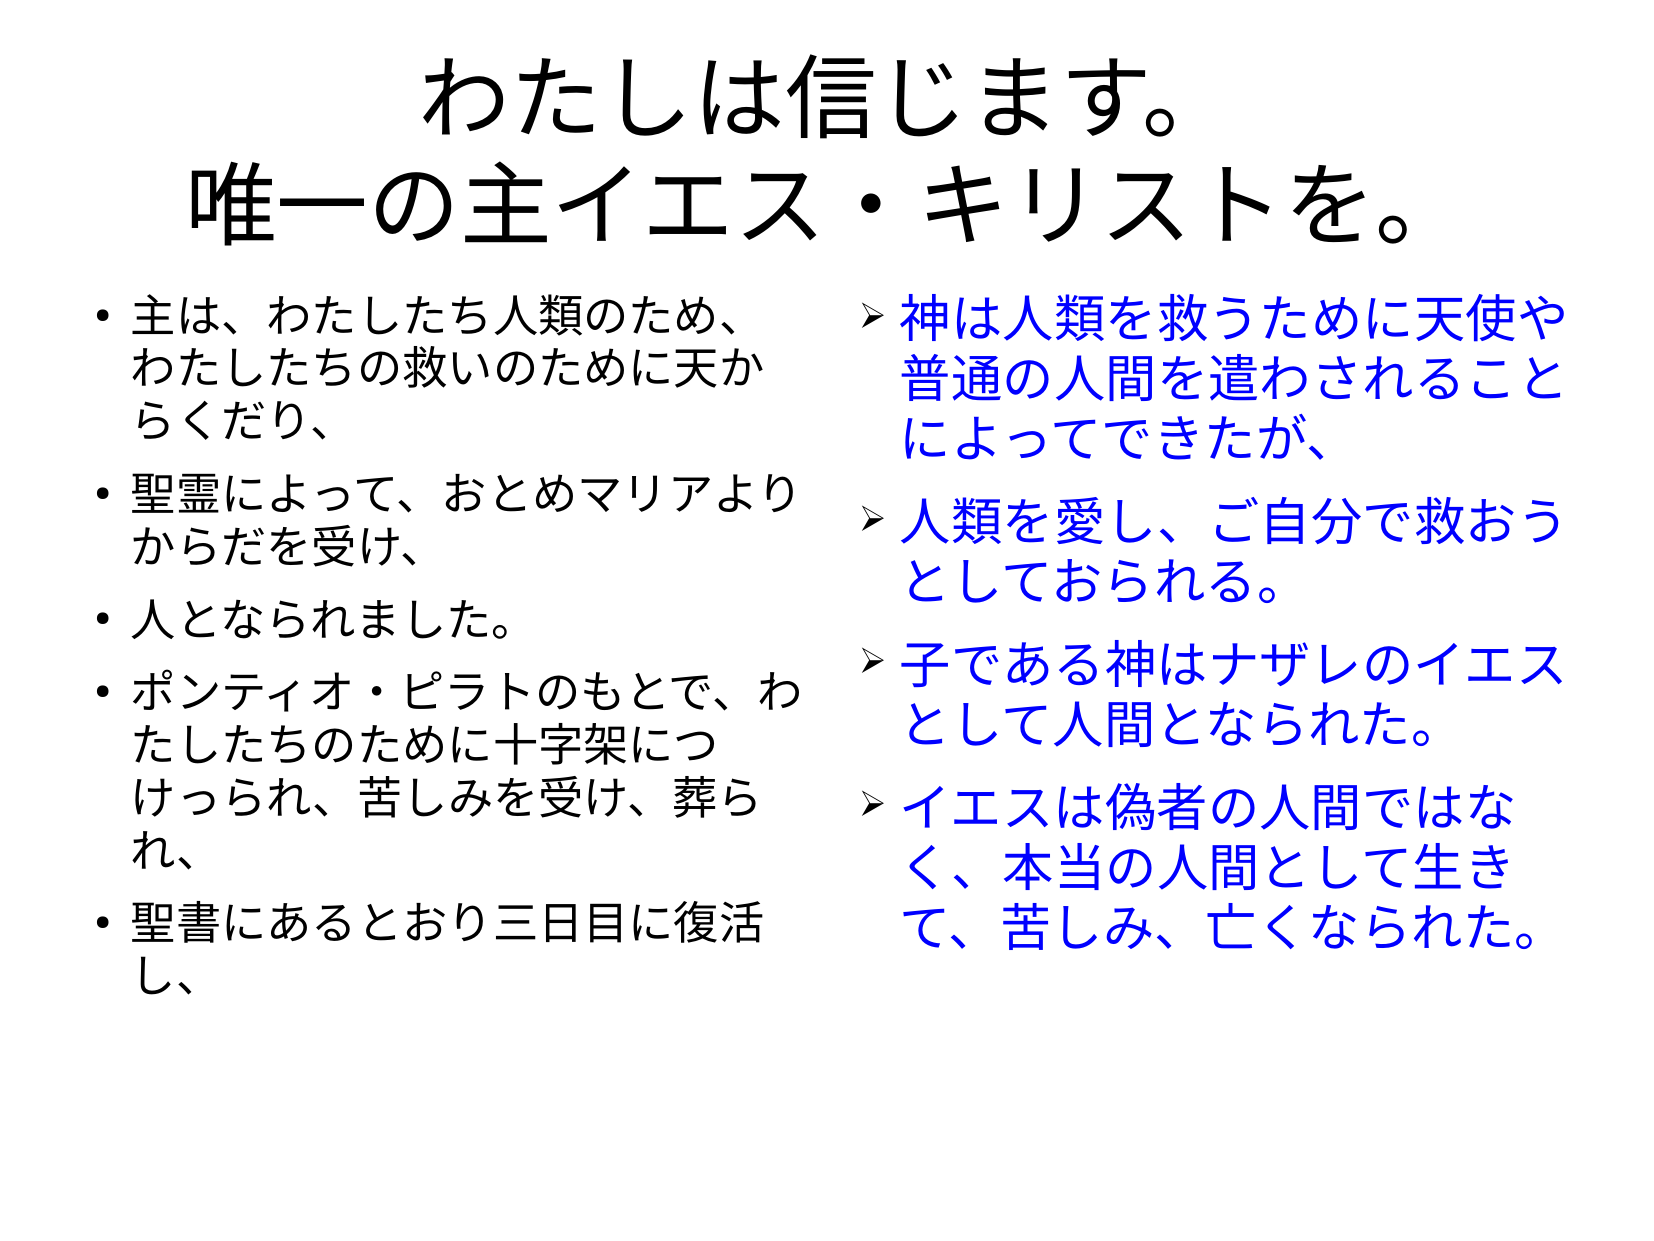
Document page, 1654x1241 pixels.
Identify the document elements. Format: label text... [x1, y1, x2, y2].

title わたしは信じます。 唯一の主イエス・キリストを。 [82, 45, 1571, 261]
list 主は、わたしたち人類のため、わたしたちの救いのために天からくだり、 聖霊によって、おとめマリアよりからだを受け、 人となられました。 ポンティオ・ピラトのもとで、わたしたちのために十字架につけっられ、苦しみを受け、葬られ、 聖書にあるとおり三日目に復活し、 [82, 290, 809, 1010]
list 神は人類を救うために天使や普通の人間を遣わされることによってできたが、 人類を愛し、ご自分で救おうとしておられる。 子である神はナザレのイエスとして人間となられた。 イエスは偽者の人間ではなく、本当の人間として生きて、苦しみ、亡くなられた。 [845, 290, 1572, 1010]
